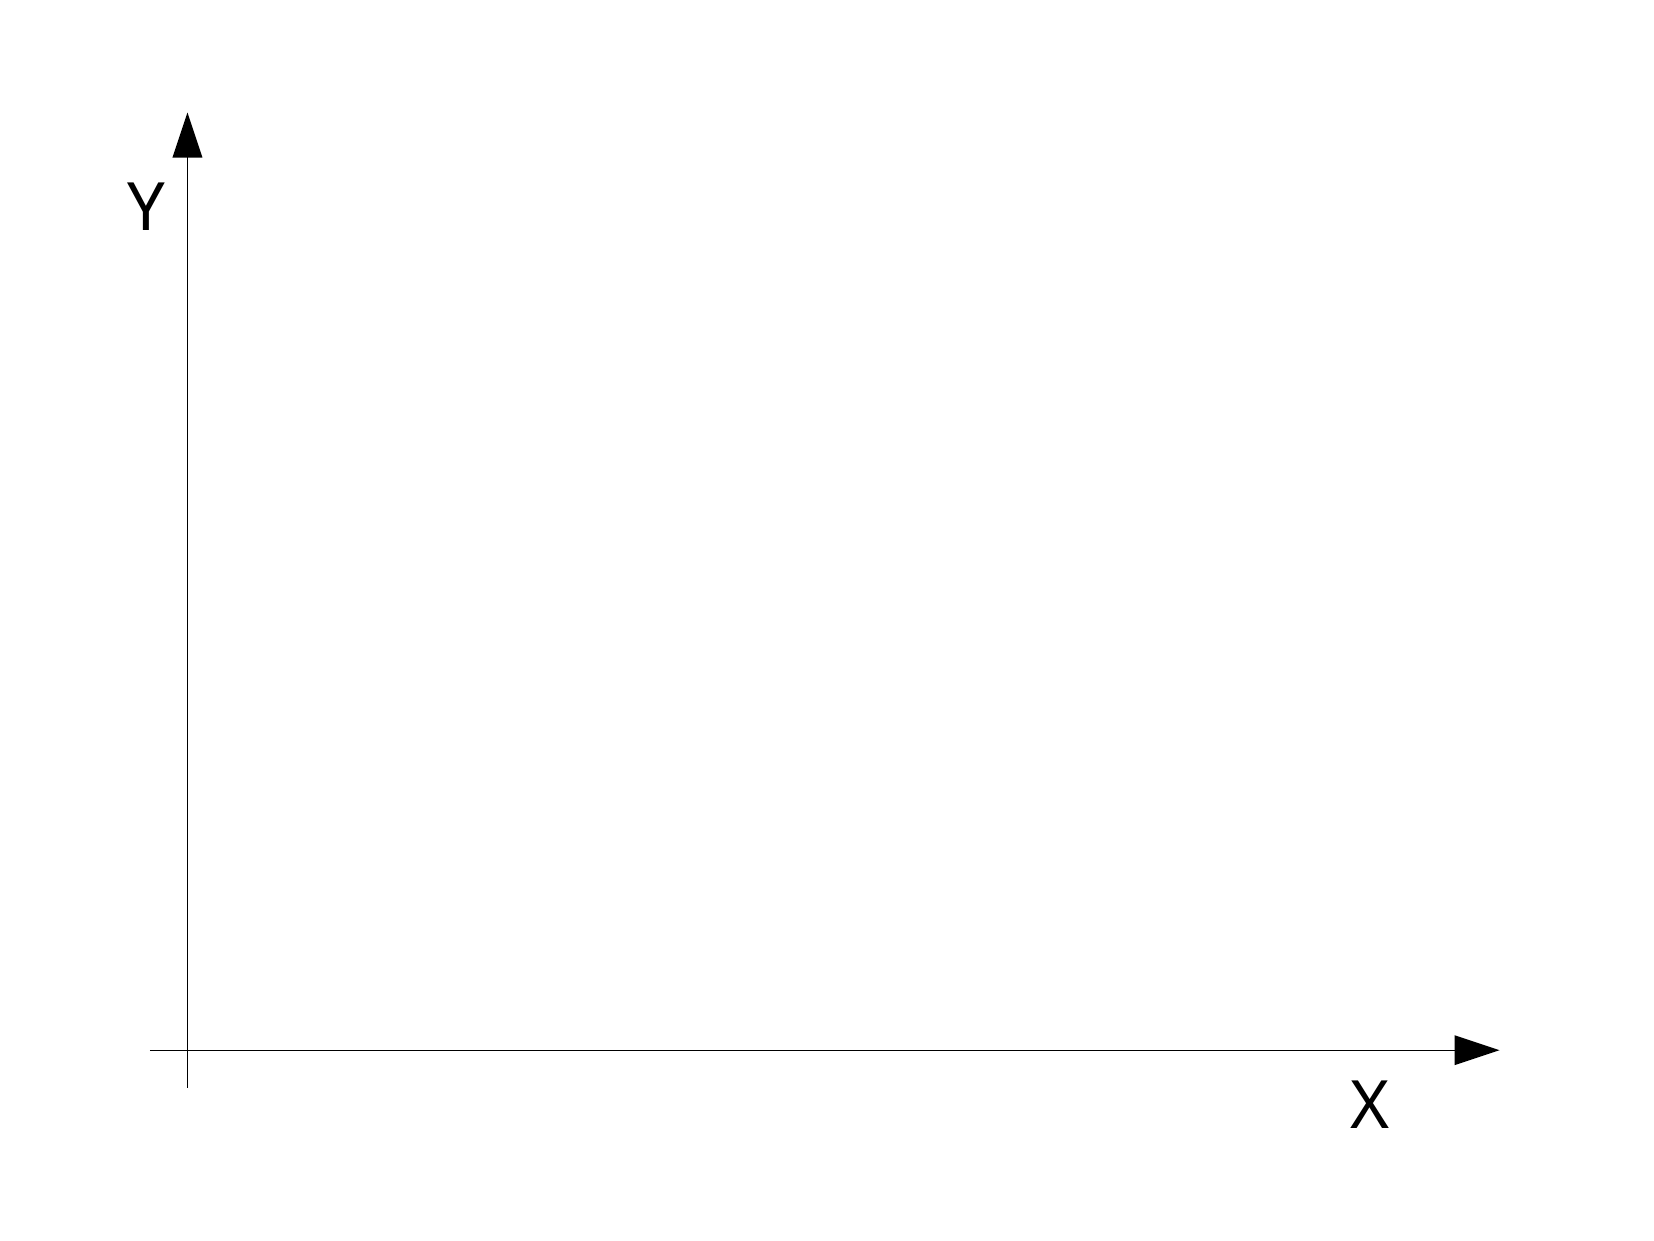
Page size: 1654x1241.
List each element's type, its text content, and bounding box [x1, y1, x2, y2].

text_box X [1335, 1050, 1411, 1167]
text_box Y [112, 152, 187, 268]
